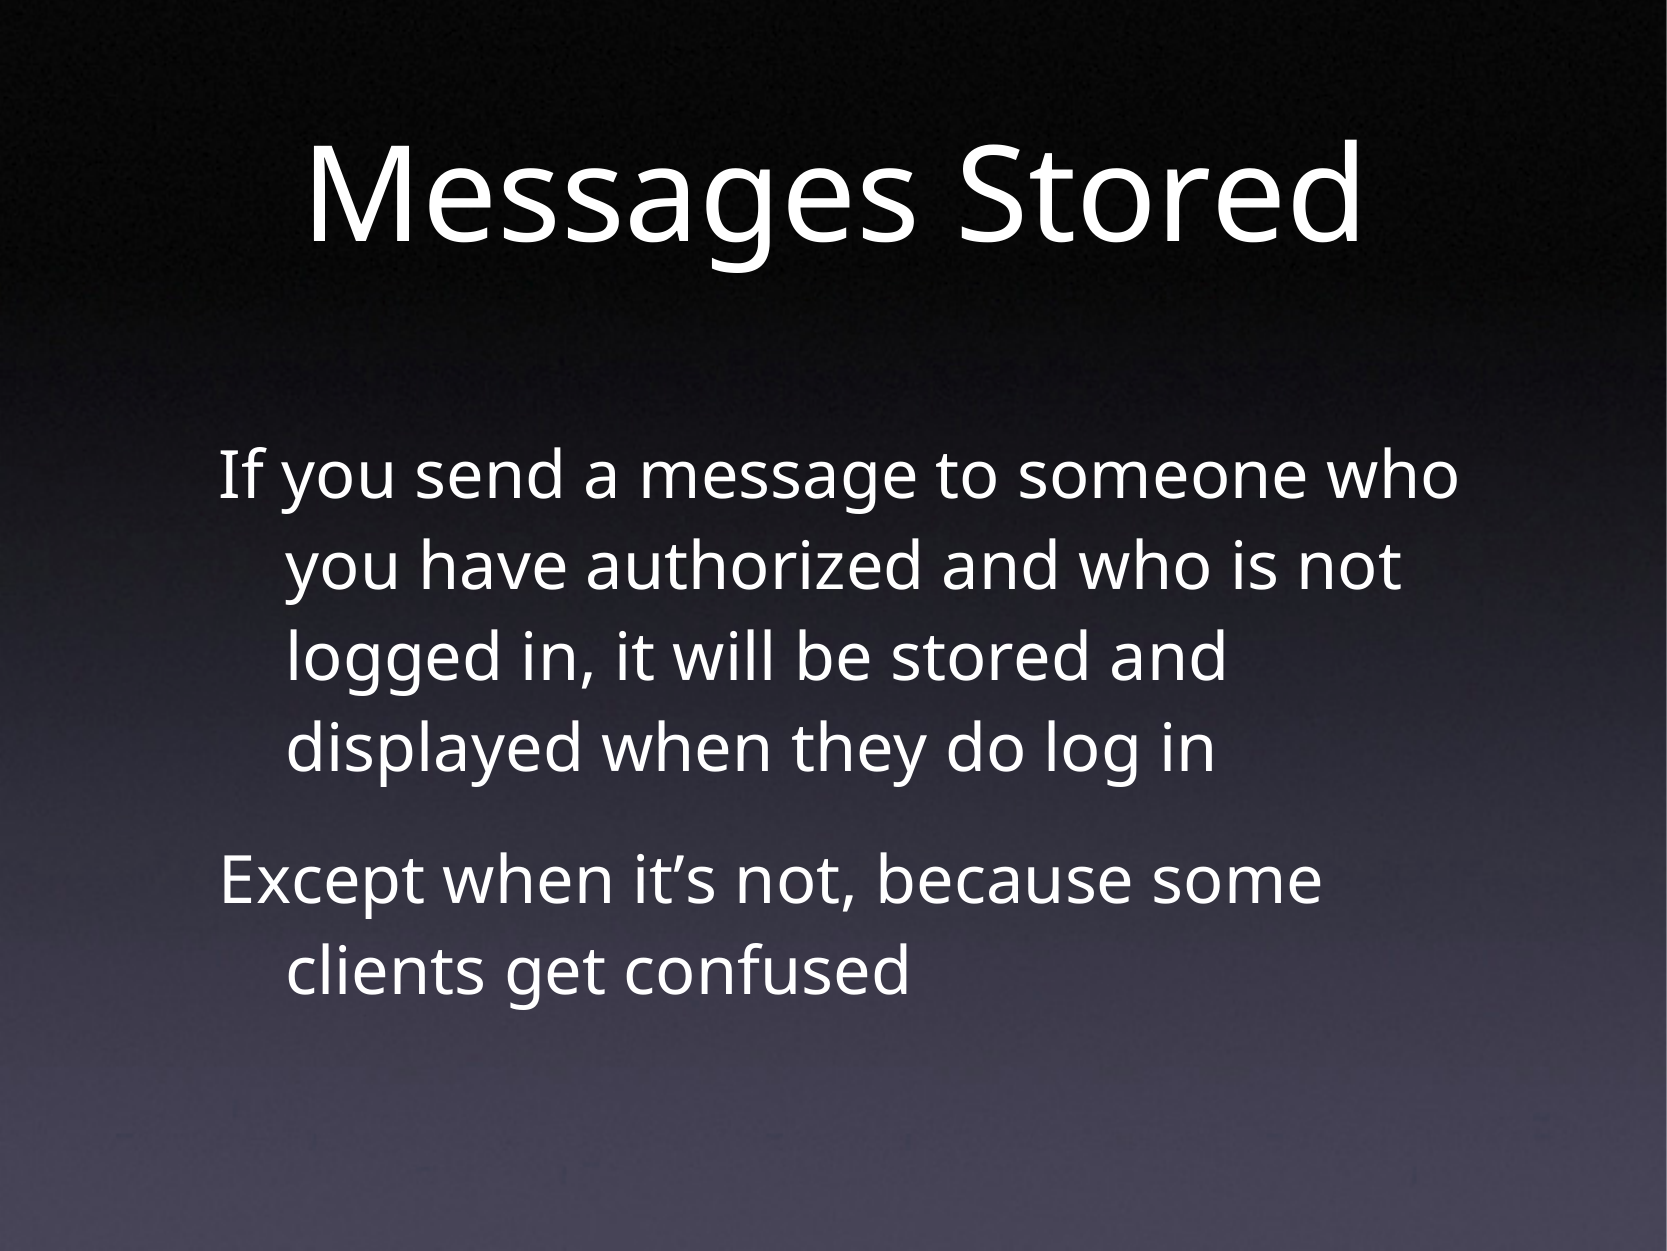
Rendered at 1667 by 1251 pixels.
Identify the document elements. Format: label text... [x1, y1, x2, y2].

list If you send a message to someone who you have authorized and who is not logged in, it will be stored and displayed when they do log in Except when it’s not, because some clients get confused [162, 354, 1505, 1088]
title Messages Stored [162, 33, 1505, 346]
picture [0, 0, 1667, 1251]
